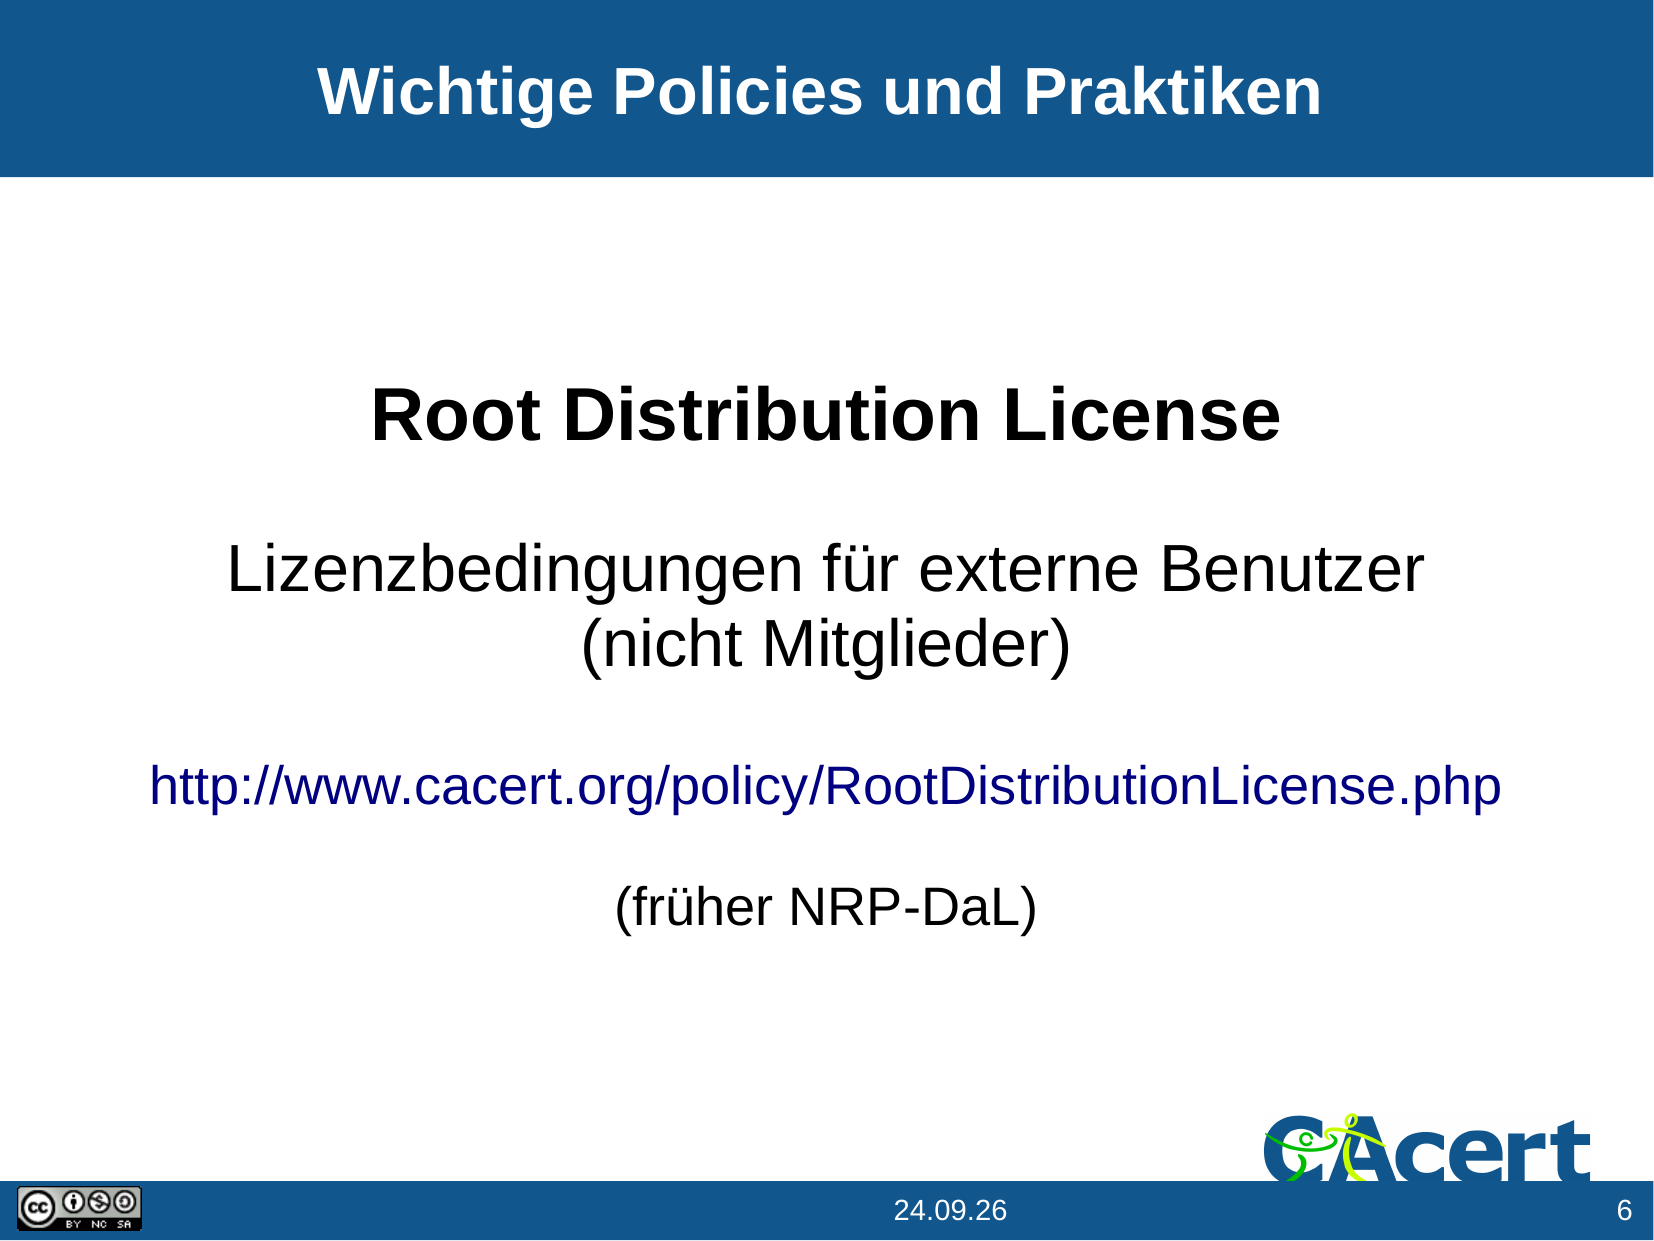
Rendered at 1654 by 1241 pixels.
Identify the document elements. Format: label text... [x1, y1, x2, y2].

subtitle Root Distribution License Lizenzbedingungen für externe Benutzer (nicht Mitglieder) http://www.cacert.org/policy/RootDistributionLicense.php (früher NRP-DaL) [82, 225, 1571, 1084]
picture [1263, 1112, 1591, 1181]
title Wichtige Policies und Praktiken [76, 17, 1565, 166]
picture [17, 1186, 142, 1231]
